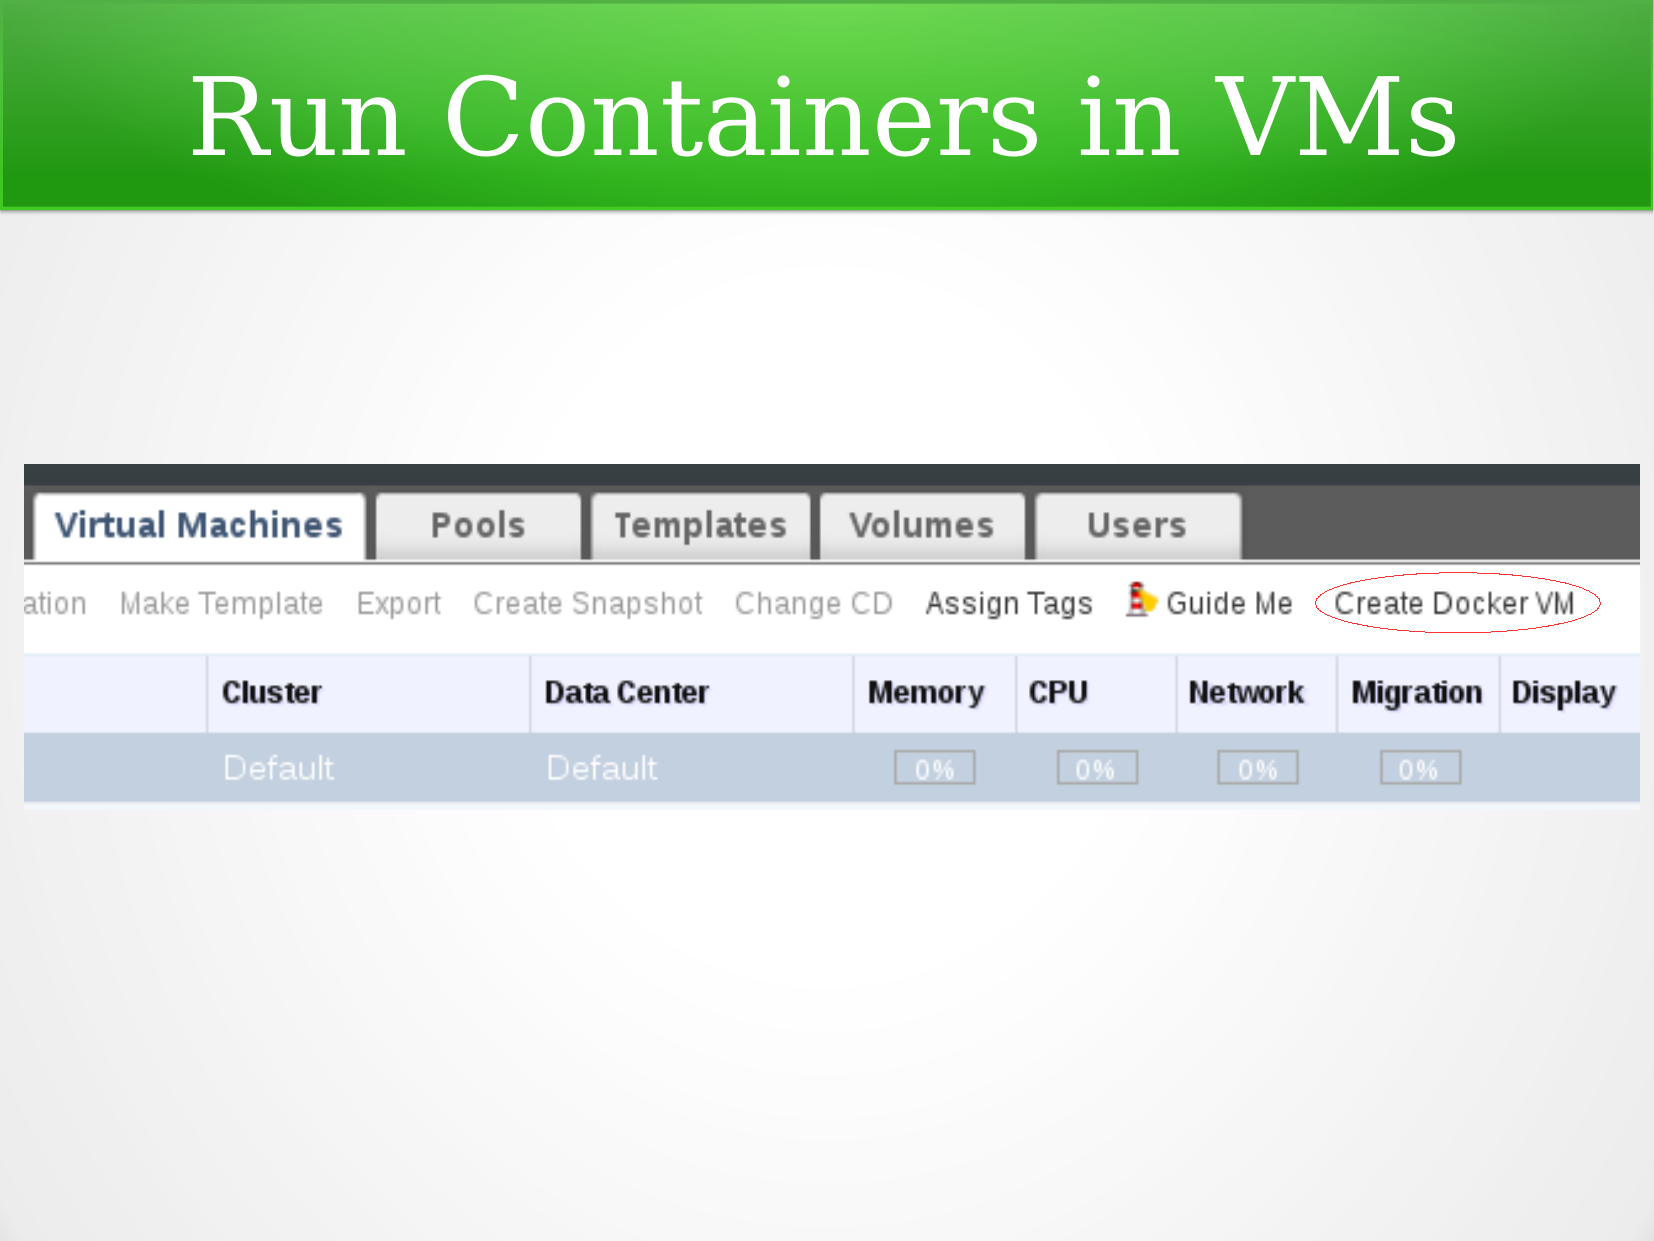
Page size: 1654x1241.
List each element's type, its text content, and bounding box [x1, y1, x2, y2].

title Run Containers in VMs [0, 0, 1651, 245]
picture [24, 464, 1640, 811]
text_box [1315, 572, 1601, 633]
